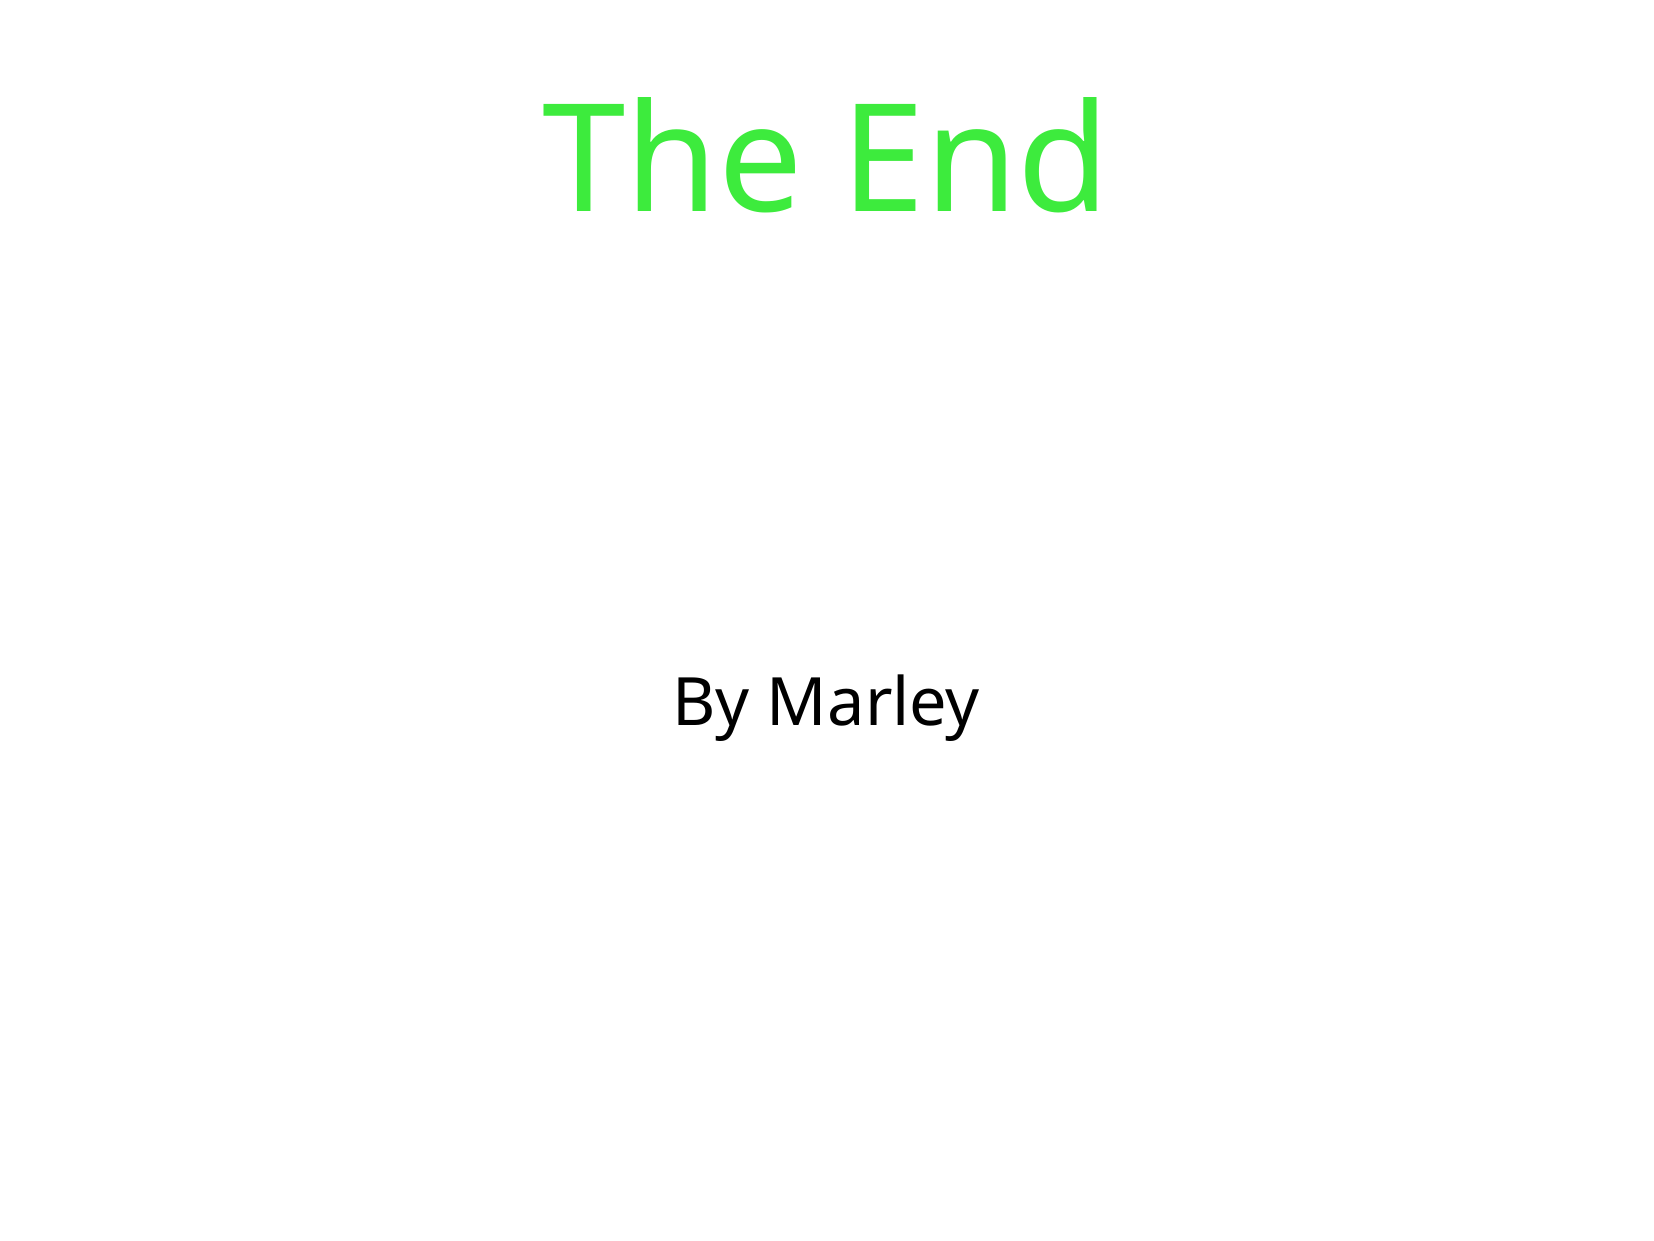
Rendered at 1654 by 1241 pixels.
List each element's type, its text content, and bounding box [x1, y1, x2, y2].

subtitle By Marley [82, 290, 1571, 1109]
title The End [82, 49, 1571, 257]
